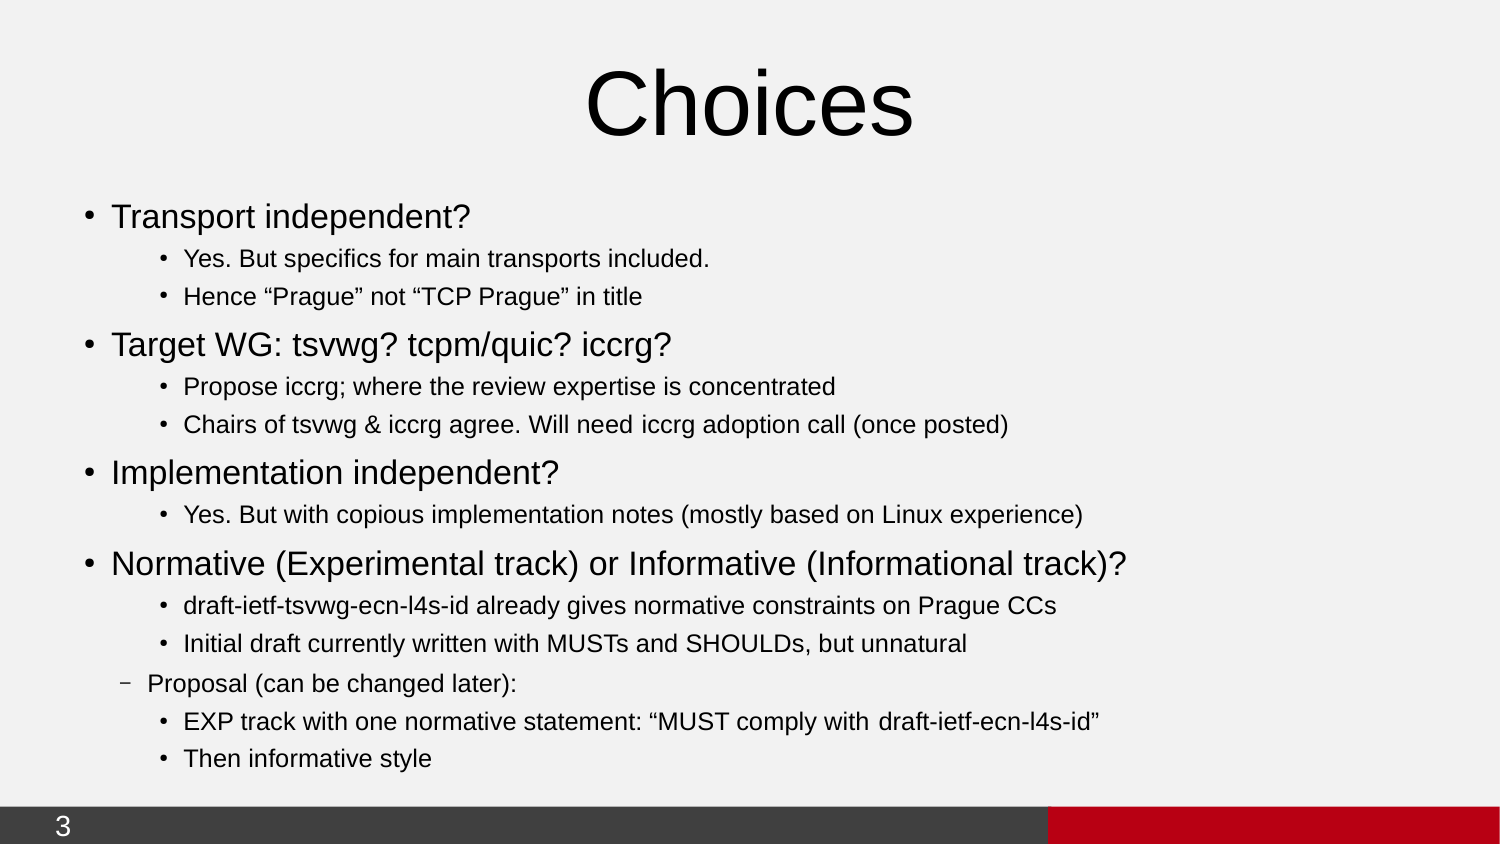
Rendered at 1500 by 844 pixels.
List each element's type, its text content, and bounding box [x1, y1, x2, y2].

title Choices [75, 33, 1425, 175]
list Transport independent? Yes. But specifics for main transports included. Hence “Prague” not “TCP Prague” in title Target WG: tsvwg? tcpm/quic? iccrg? Propose iccrg; where the review expertise is concentrated Chairs of tsvwg & iccrg agree. Will need iccrg adoption call (once posted) Implementation independent? Yes. But with copious implementation notes (mostly based on Linux experience) Normative (Experimental track) or Informative (Informational track)? draft-ietf-tsvwg-ecn-l4s-id already gives normative constraints on Prague CCs Initial draft currently written with MUSTs and SHOULDs, but unnatural Proposal (can be changed later): EXP track with one normative statement: “MUST comply with draft-ietf-ecn-l4s-id” Then informative style [75, 197, 1425, 776]
